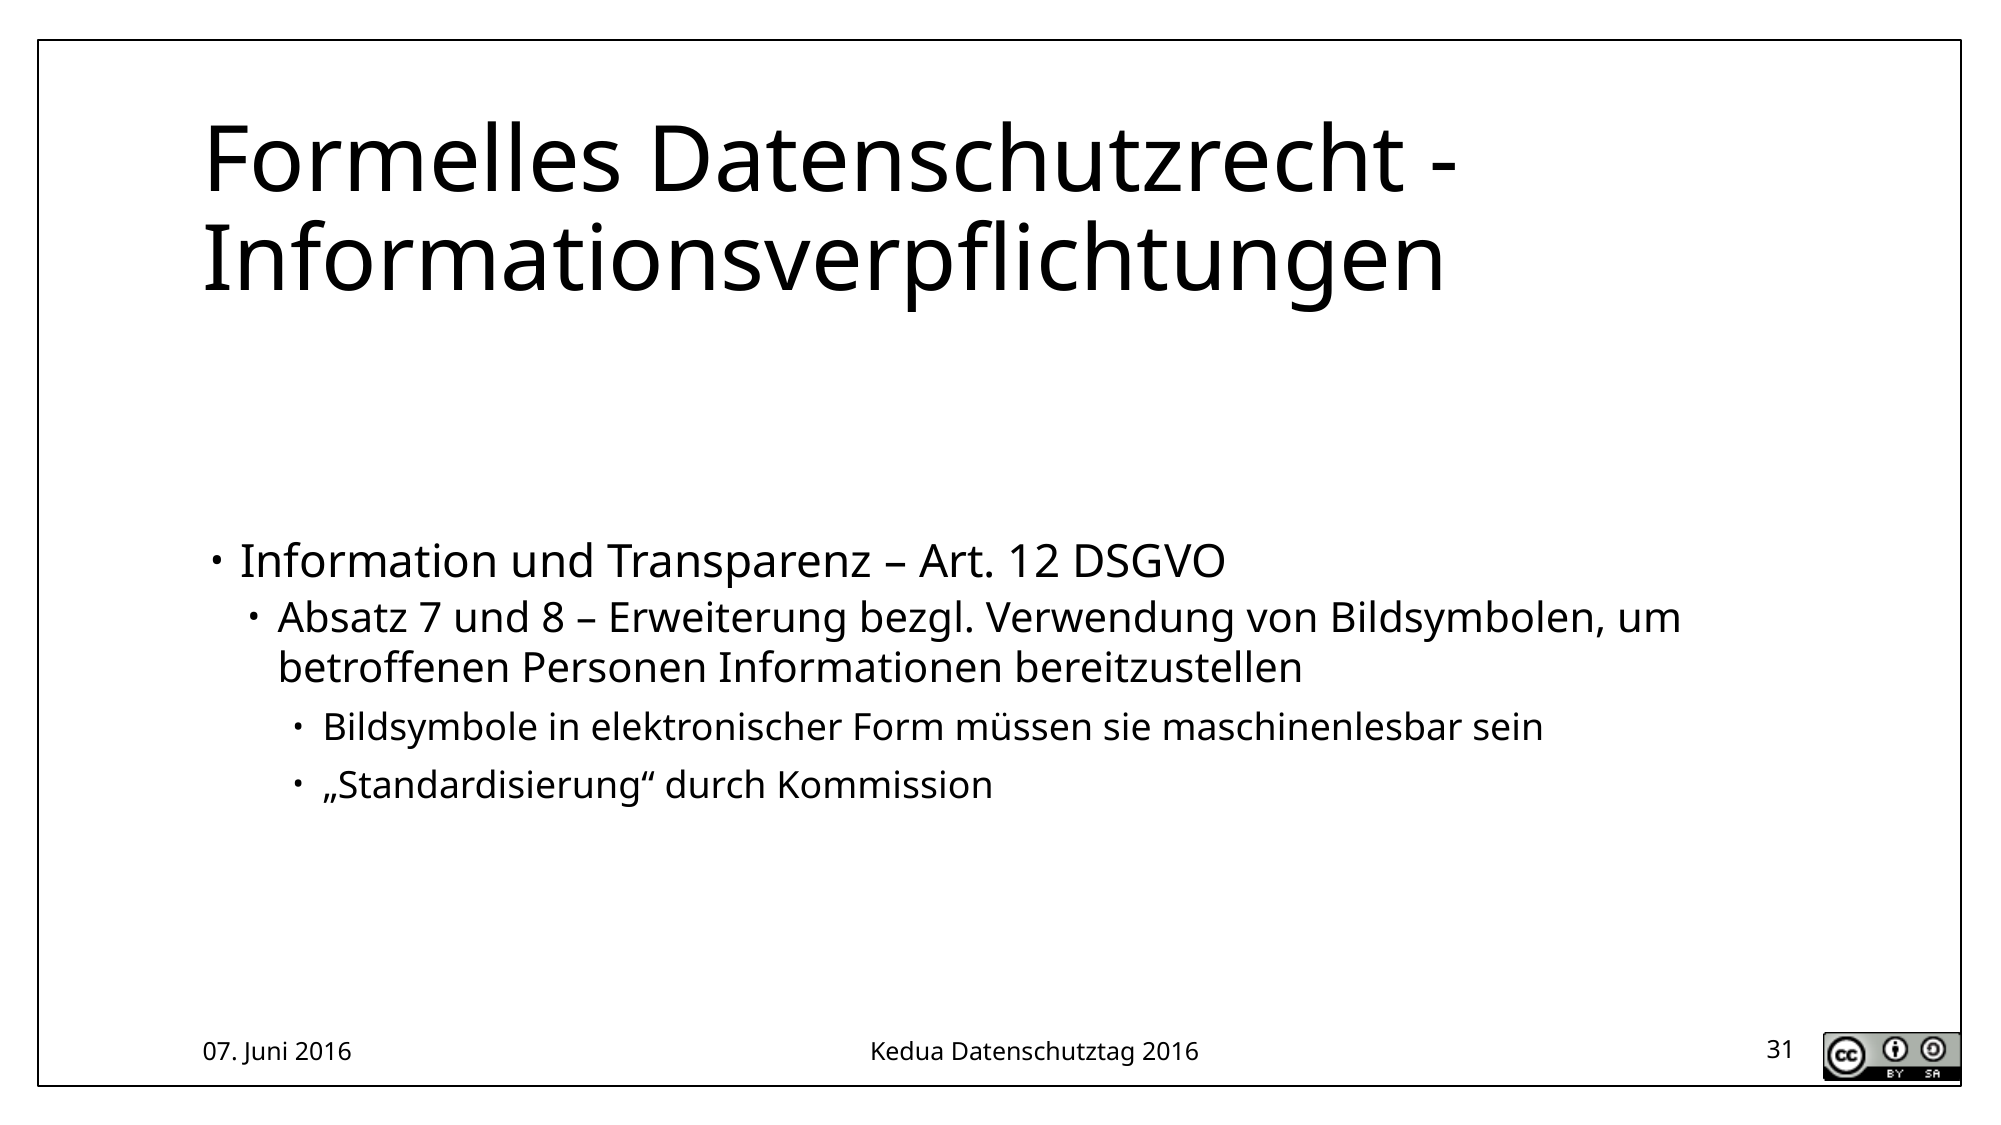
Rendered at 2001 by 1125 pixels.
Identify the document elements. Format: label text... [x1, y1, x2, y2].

picture [1823, 1032, 1962, 1081]
slide_number <Foliennummer> [1530, 1020, 1811, 1081]
list Information und Transparenz – Art. 12 DSGVO Absatz 7 und 8 – Erweiterung bezgl. Verwendung von Bildsymbolen, um betroffenen Personen Informationen bereitzustellen Bildsymbole in elektronischer Form müssen sie maschinenlesbar sein „Standardisierung“ durch Kommission [187, 337, 1808, 1000]
slide_number 07. Juni 2016 [187, 1020, 570, 1081]
title Formelles Datenschutzrecht - Informationsverpflichtungen [187, 99, 1808, 323]
footer Kedua Datenschutztag 2016 [647, 1020, 1422, 1081]
